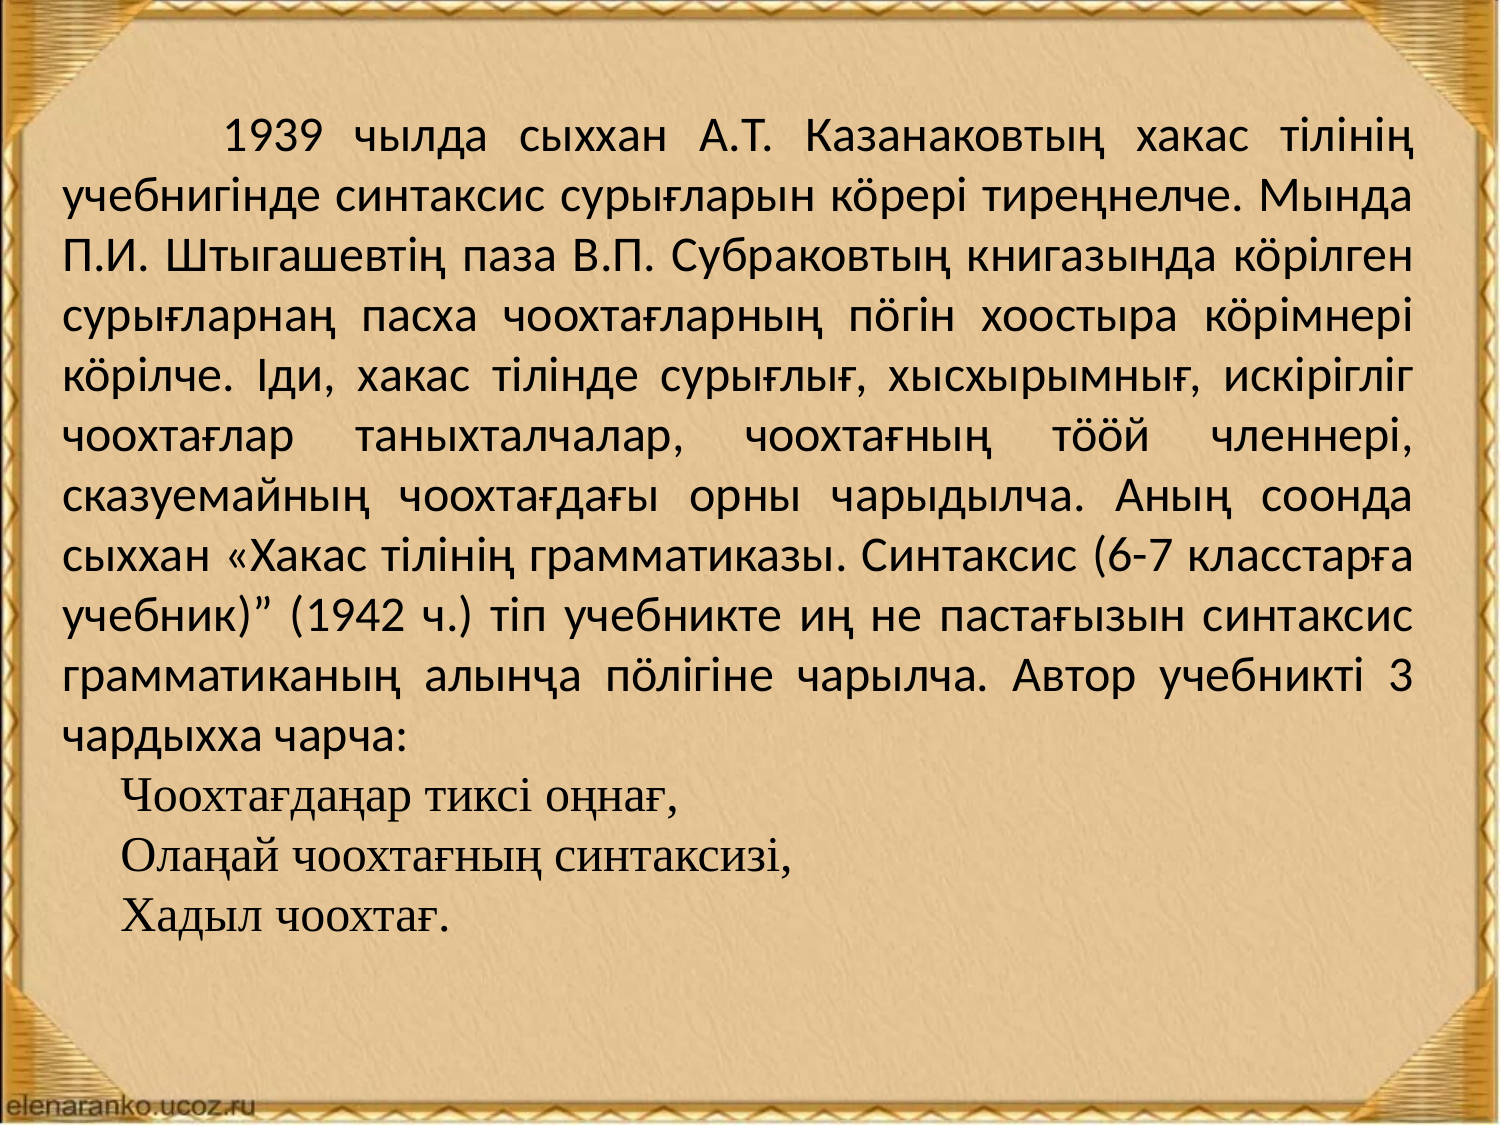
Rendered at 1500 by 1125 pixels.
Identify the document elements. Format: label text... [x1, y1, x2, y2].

picture [0, 0, 1500, 1125]
text_box 1939 чылда сыххан А.Т. Казанаковтың хакас тілінің учебнигінде синтаксис сурығларын кӧрері тиреңнелче. Мында П.И. Штыгашевтің паза В.П. Субраковтың книгазында кӧрілген сурығларнаң пасха чоохтағларның пӧгін хоостыра кӧрімнері кӧрілче. Іди, хакас тілінде сурығлығ, хысхырымнығ, искірігліг чоохтағлар таныхталчалар, чоохтағның тӧӧй членнері, сказуемайның чоохтағдағы орны чарыдылча. Аның соонда сыххан «Хакас тілінің грамматиказы. Синтаксис (6-7 класстарға учебник)” (1942 ч.) тіп учебникте иң не пастағызын синтаксис грамматиканың алынҷа пӧлігіне чарылча. Автор учебникті 3 чардыхха чарча: Чоохтағдаңар тиксі оңнағ, Олаңай чоохтағның синтаксизі, Хадыл чоохтағ. [47, 94, 1430, 977]
